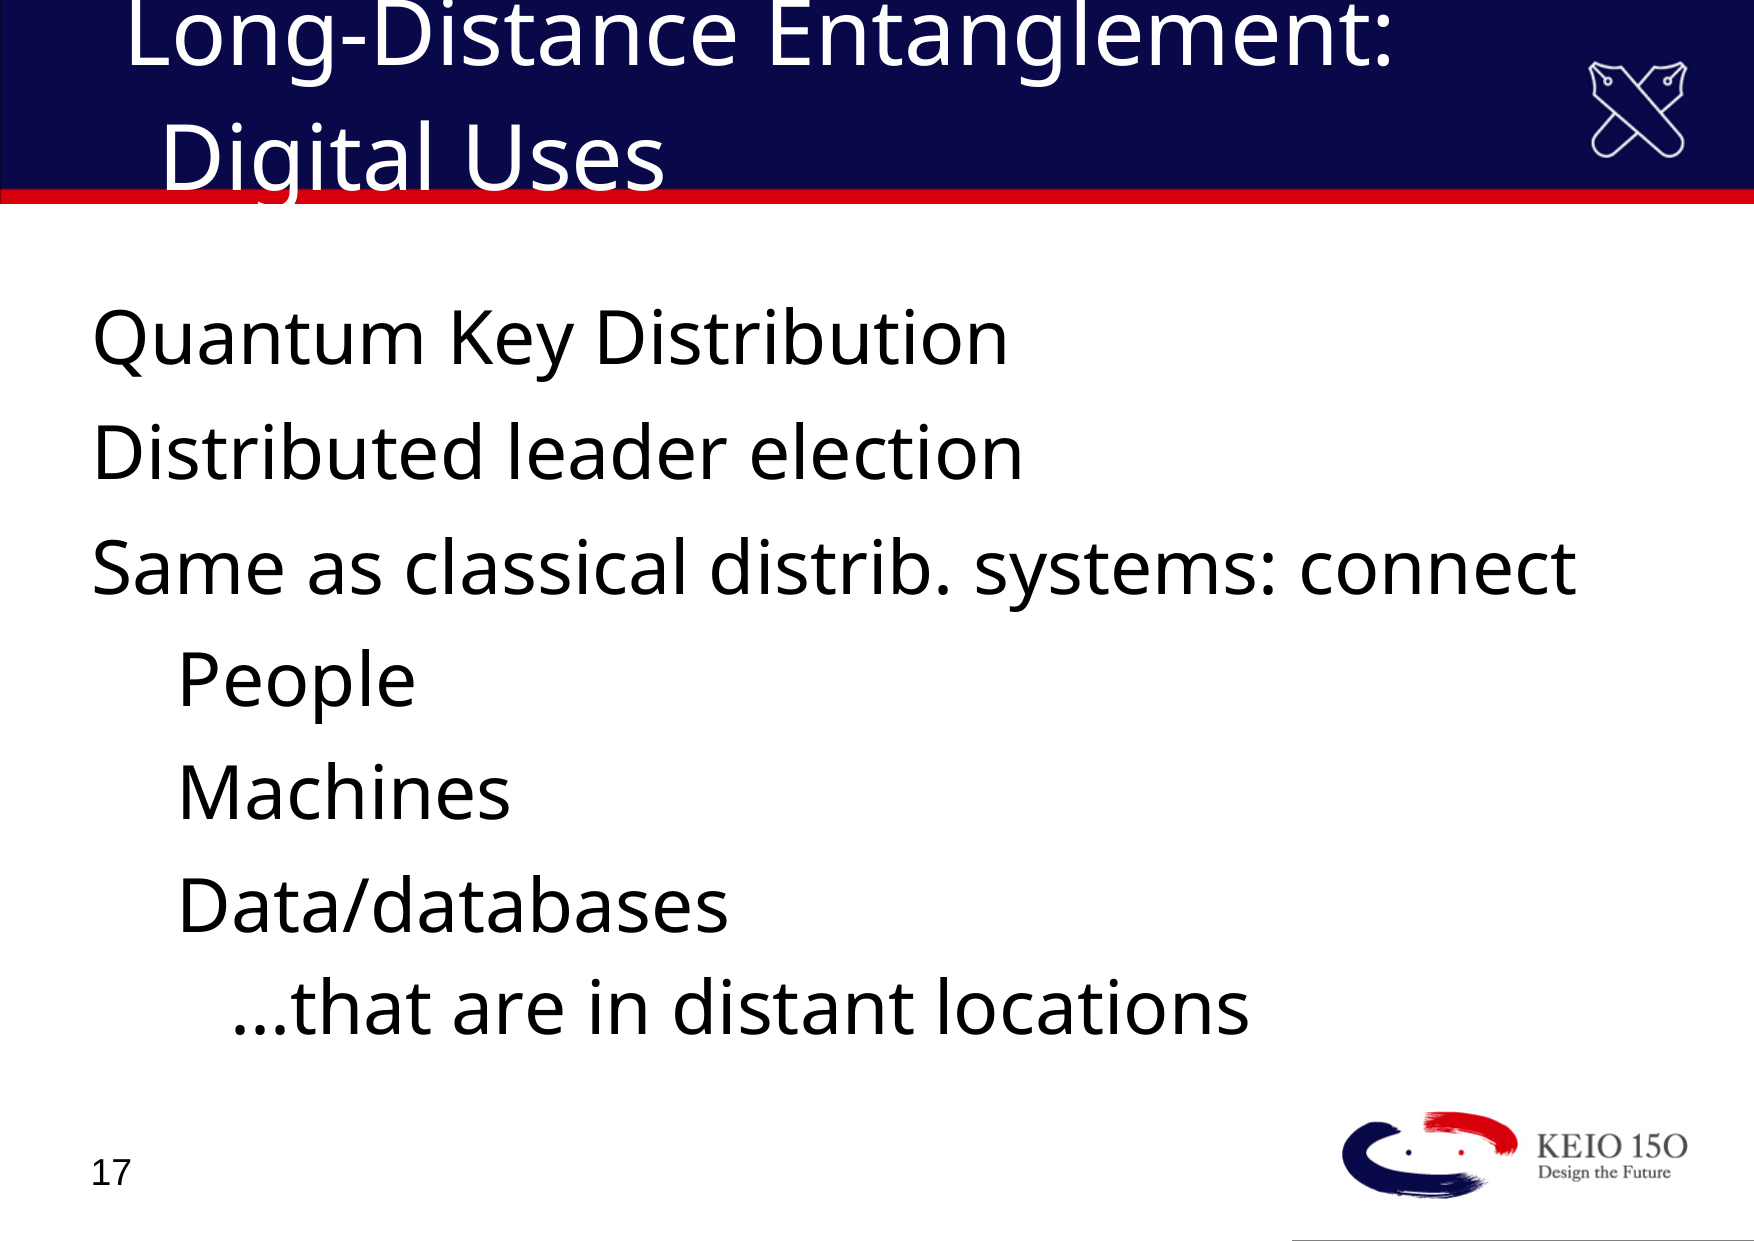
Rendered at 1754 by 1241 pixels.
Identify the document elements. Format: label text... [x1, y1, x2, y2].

title Long-Distance Entanglement: Digital Uses [87, 0, 1527, 200]
picture [295, 0, 1754, 204]
list Quantum Key Distribution Distributed leader election Same as classical distrib. systems: connect People Machines Data/databases ...that are in distant locations [91, 284, 1680, 947]
picture [0, 0, 287, 204]
picture [1292, 1064, 1754, 1241]
